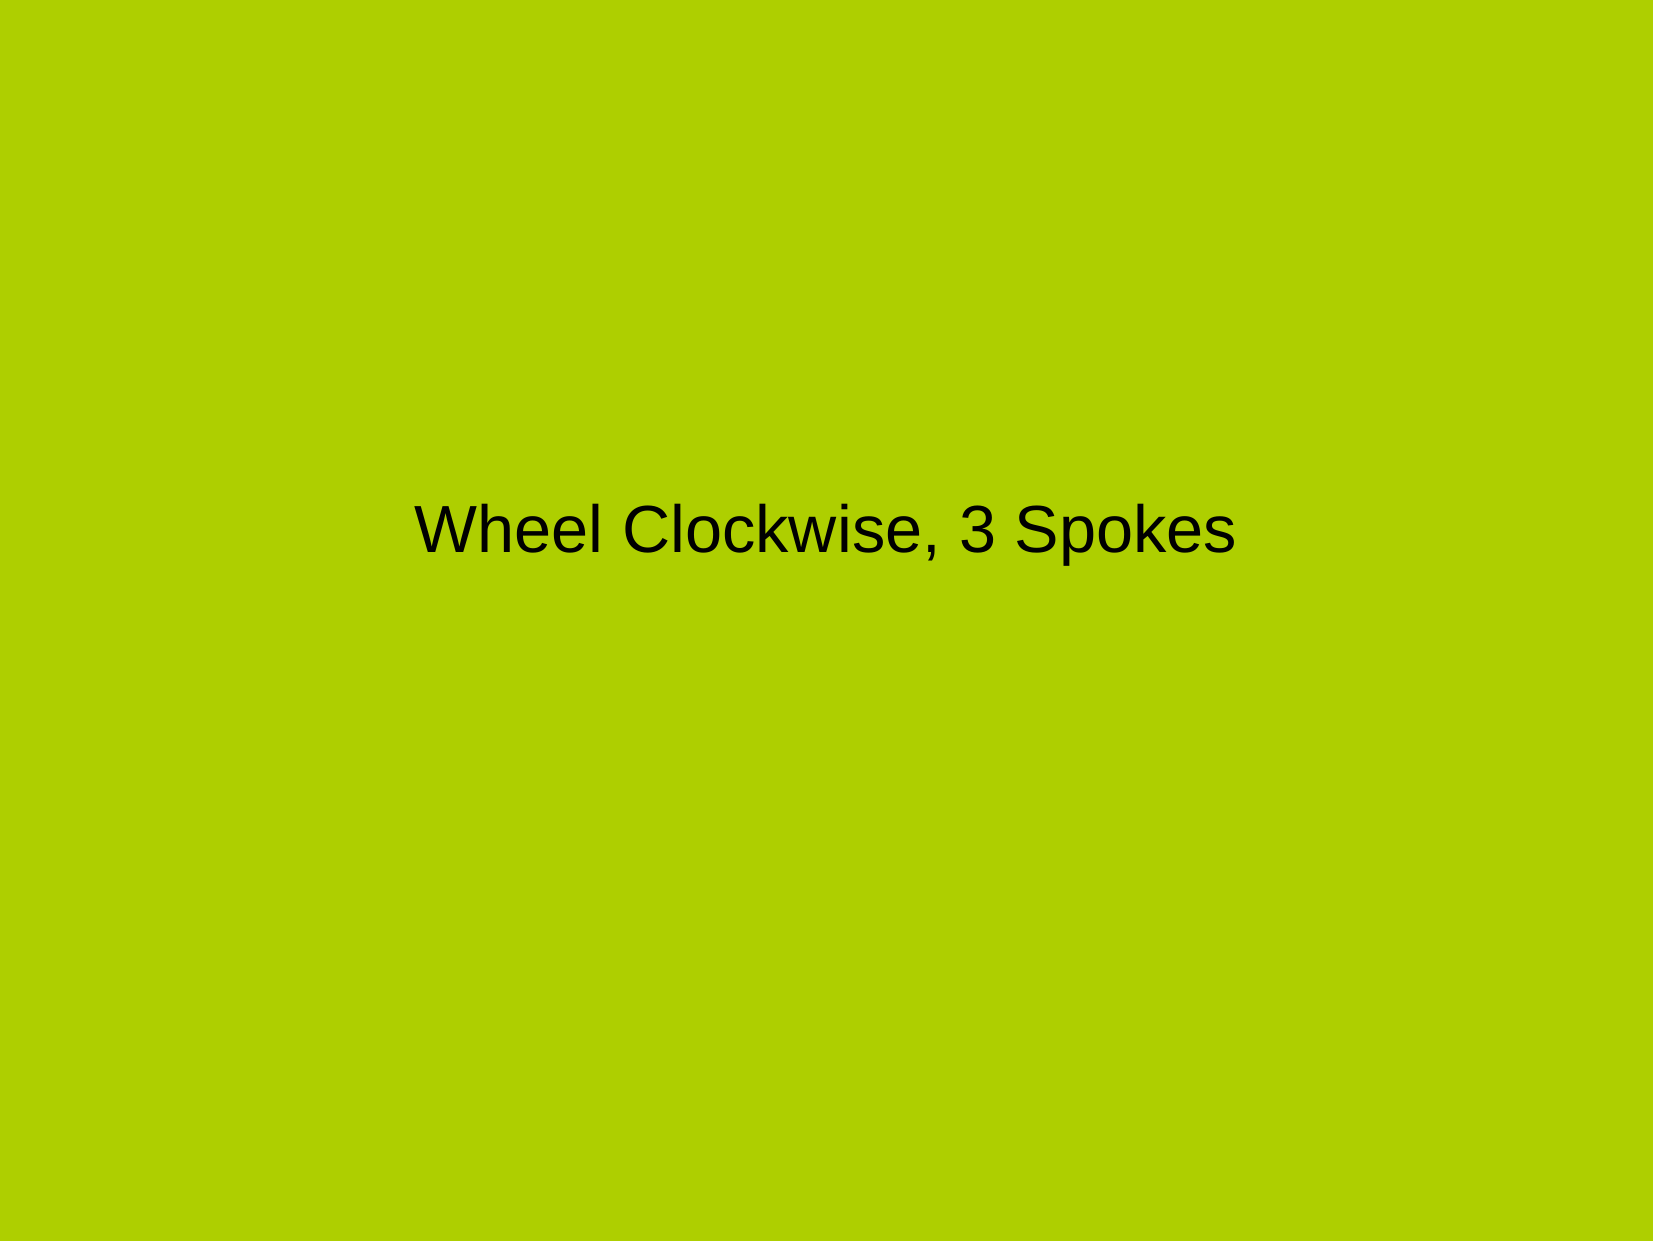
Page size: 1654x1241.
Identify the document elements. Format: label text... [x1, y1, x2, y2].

subtitle Wheel Clockwise, 3 Spokes [82, 49, 1571, 1010]
